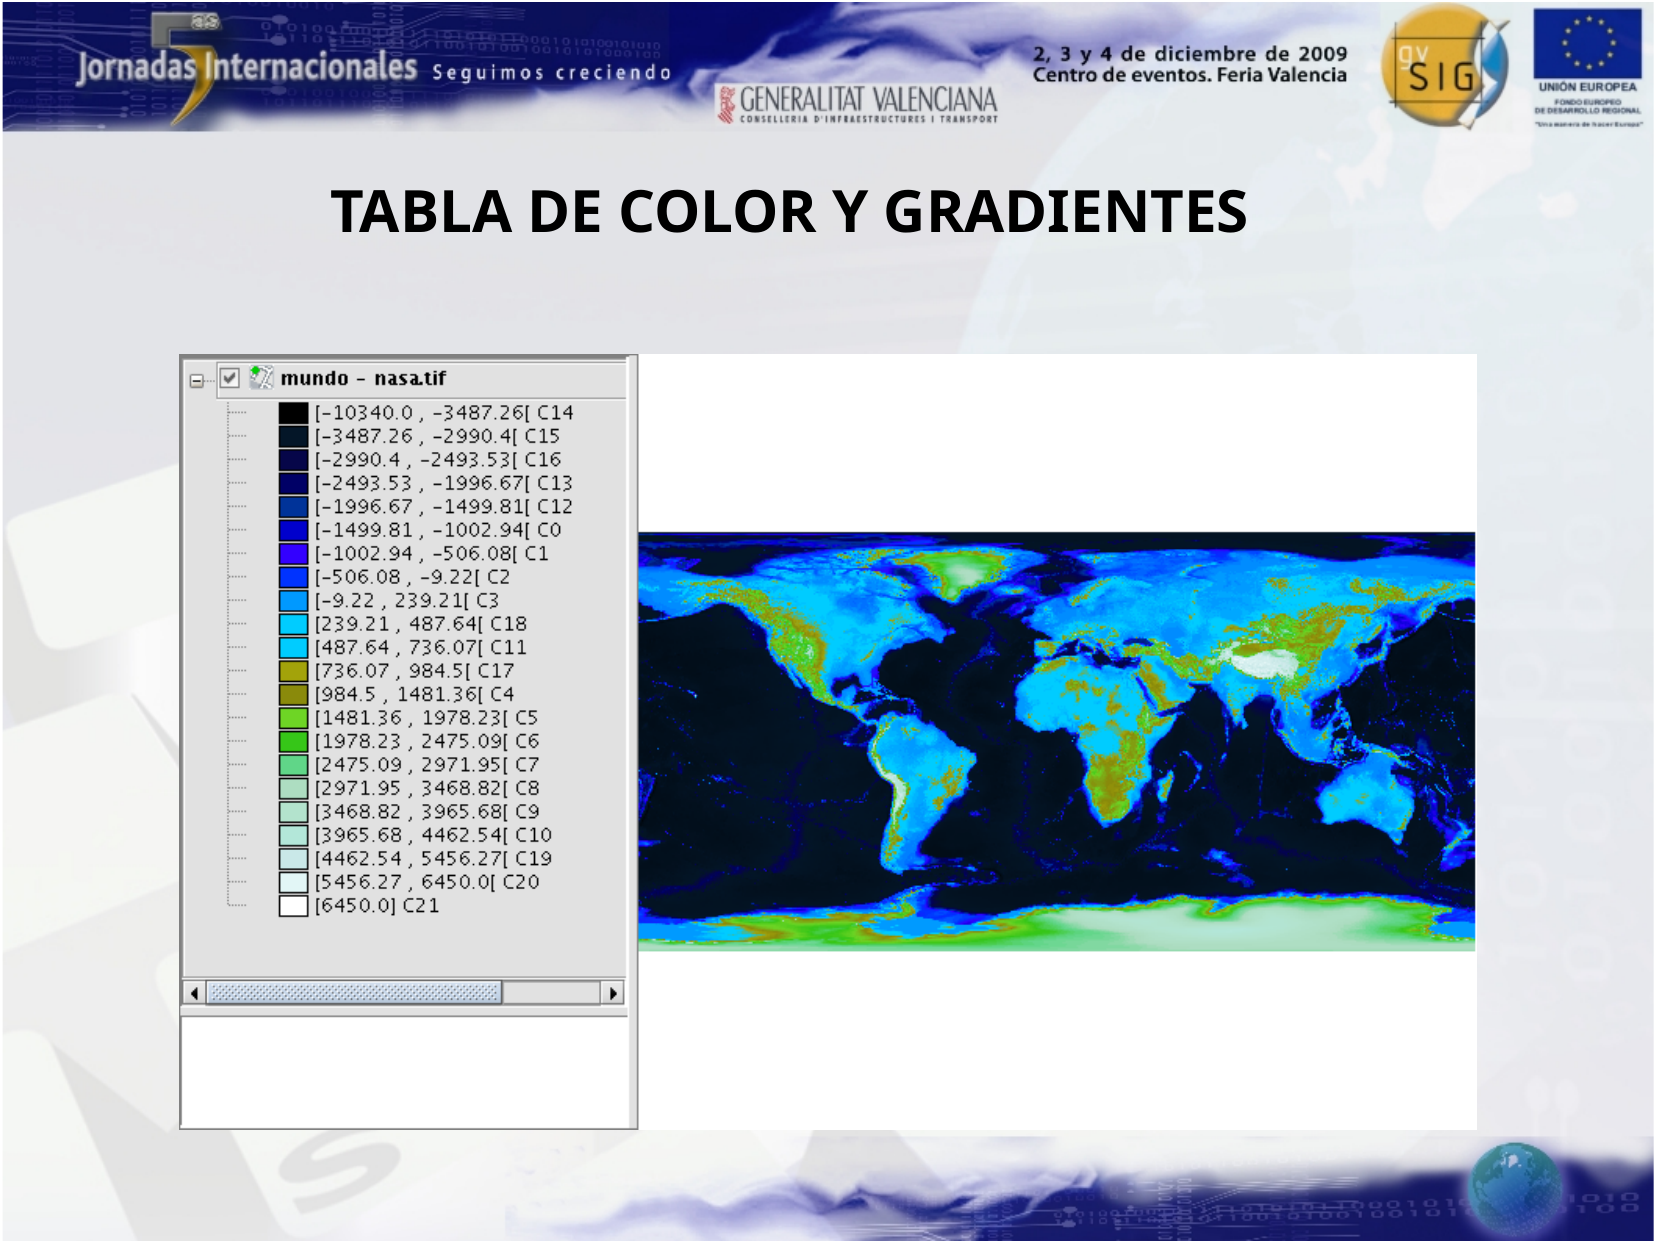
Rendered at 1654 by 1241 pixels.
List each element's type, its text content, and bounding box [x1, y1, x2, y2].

text_box TABLA DE COLOR Y GRADIENTES [315, 165, 1264, 255]
picture [2, 2, 1654, 1241]
